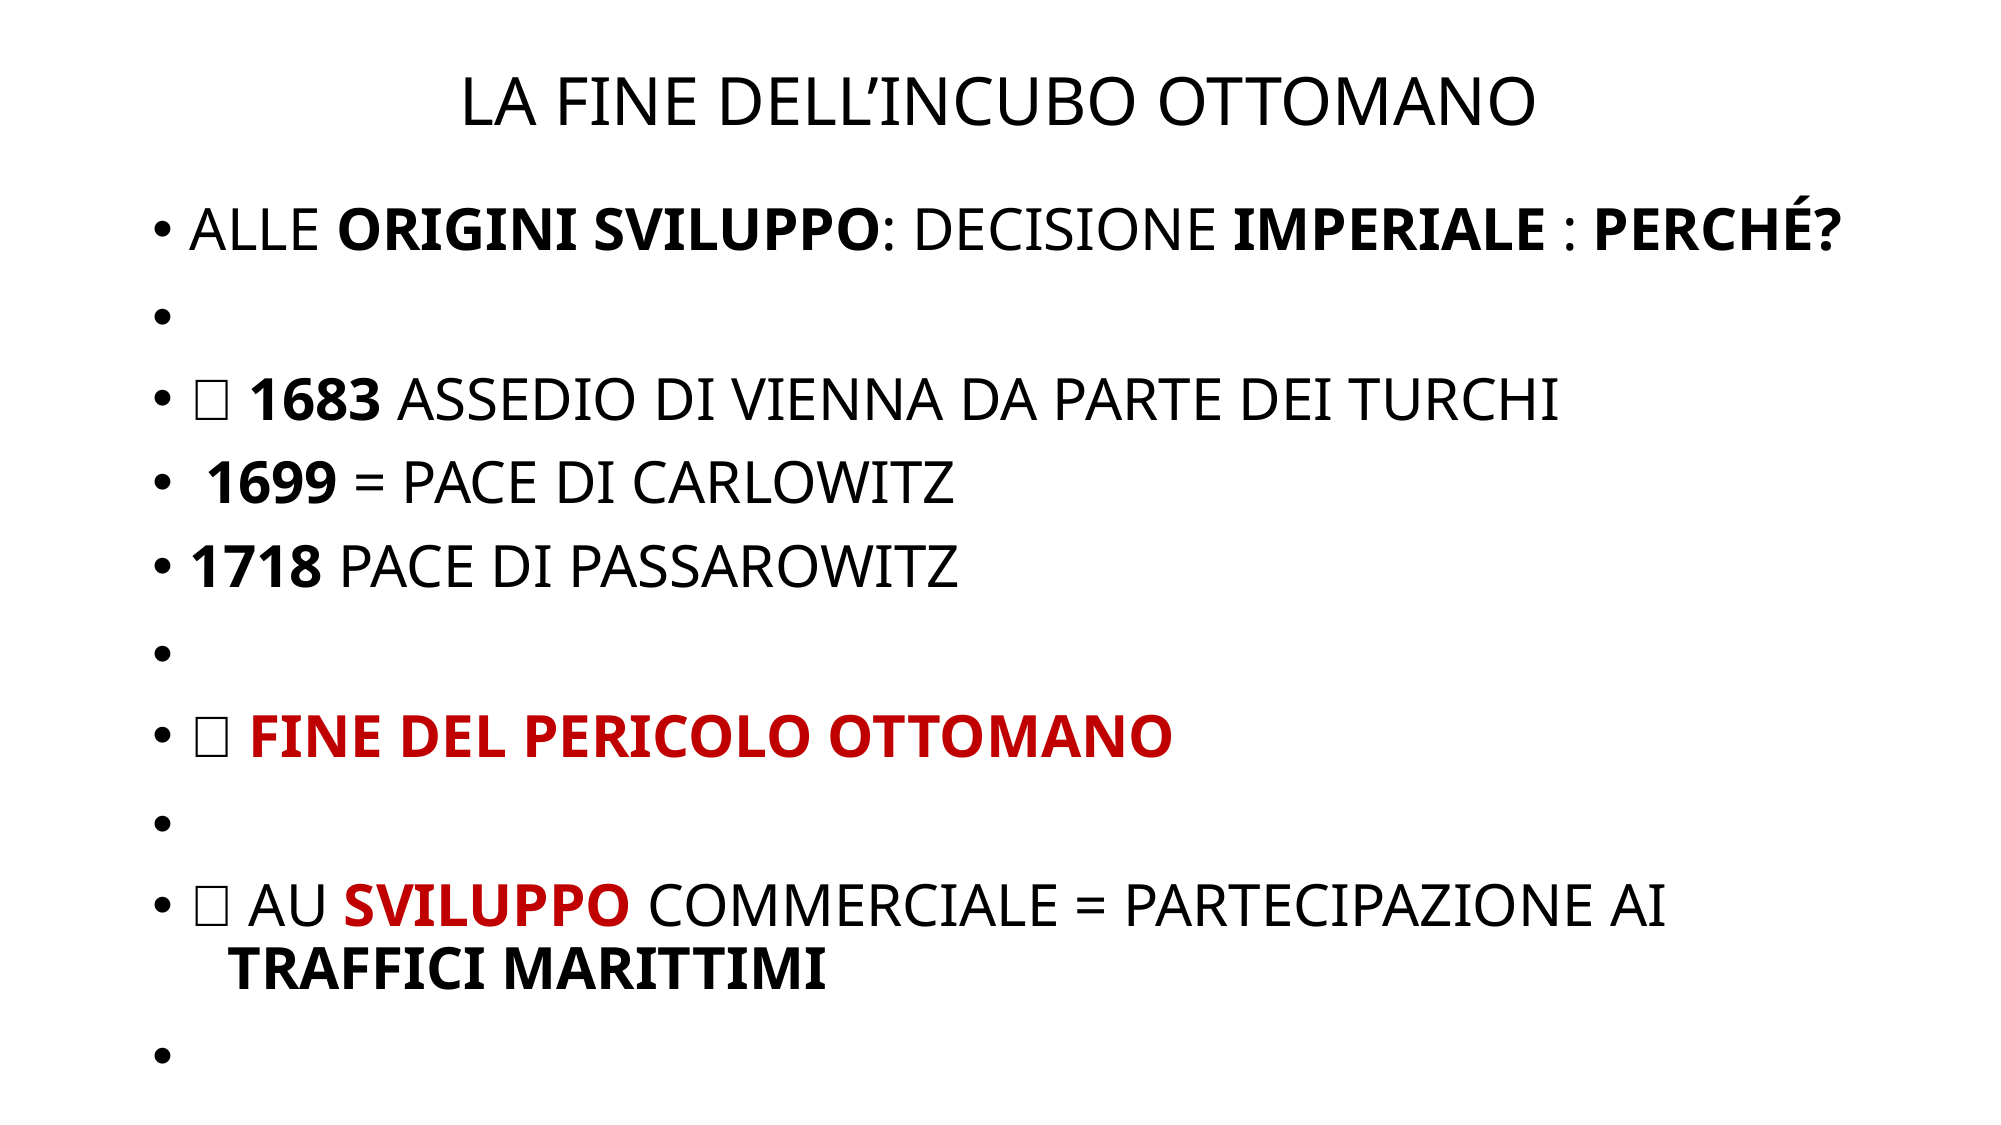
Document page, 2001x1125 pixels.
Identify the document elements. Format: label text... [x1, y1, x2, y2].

title LA FINE DELL’INCUBO OTTOMANO [137, 59, 1863, 136]
list ALLE ORIGINI SVILUPPO: DECISIONE IMPERIALE : PERCHÉ?  1683 ASSEDIO DI VIENNA DA PARTE DEI TURCHI 1699 = PACE DI CARLOWITZ 1718 PACE DI PASSAROWITZ  FINE DEL PERICOLO OTTOMANO  AU SVILUPPO COMMERCIALE = PARTECIPAZIONE AI TRAFFICI MARITTIMI [137, 192, 1863, 1113]
